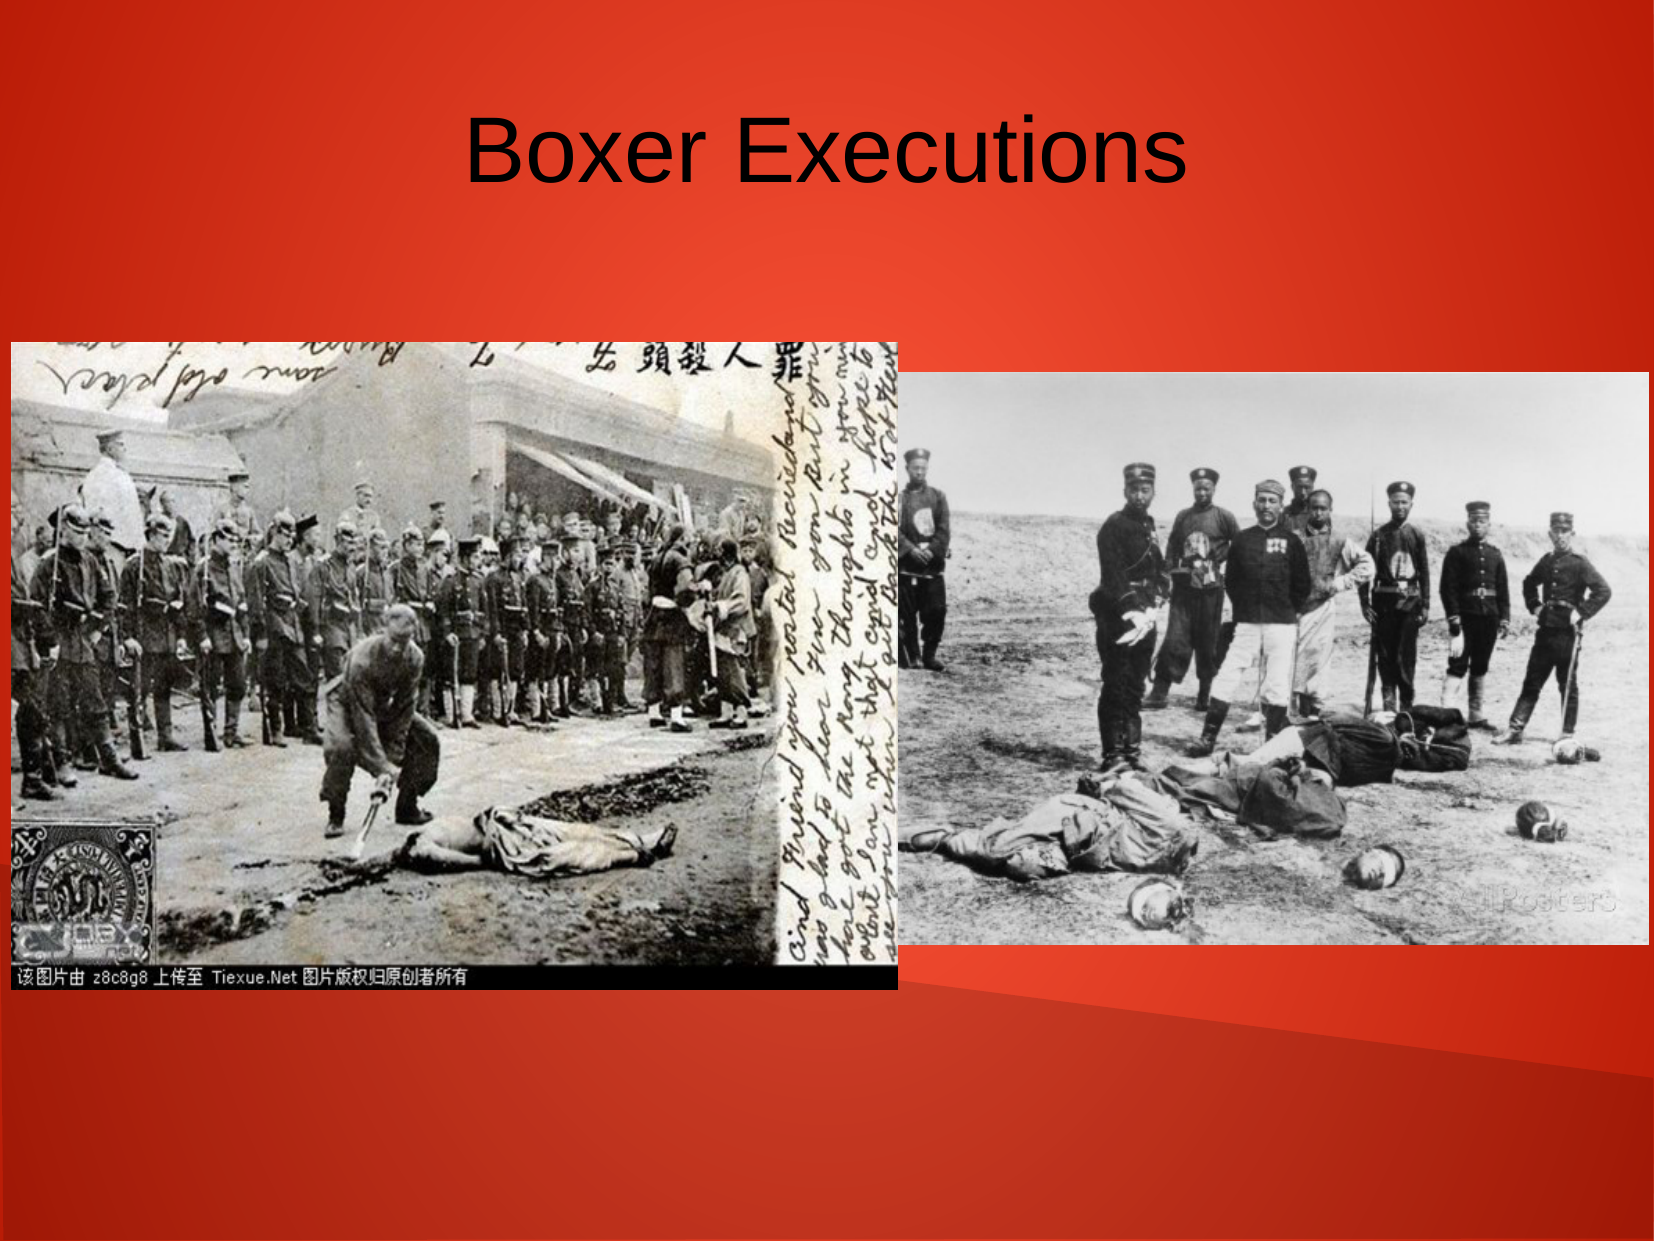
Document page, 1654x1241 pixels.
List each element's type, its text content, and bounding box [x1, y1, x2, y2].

picture [11, 342, 1649, 990]
title Boxer Executions [82, 47, 1571, 252]
